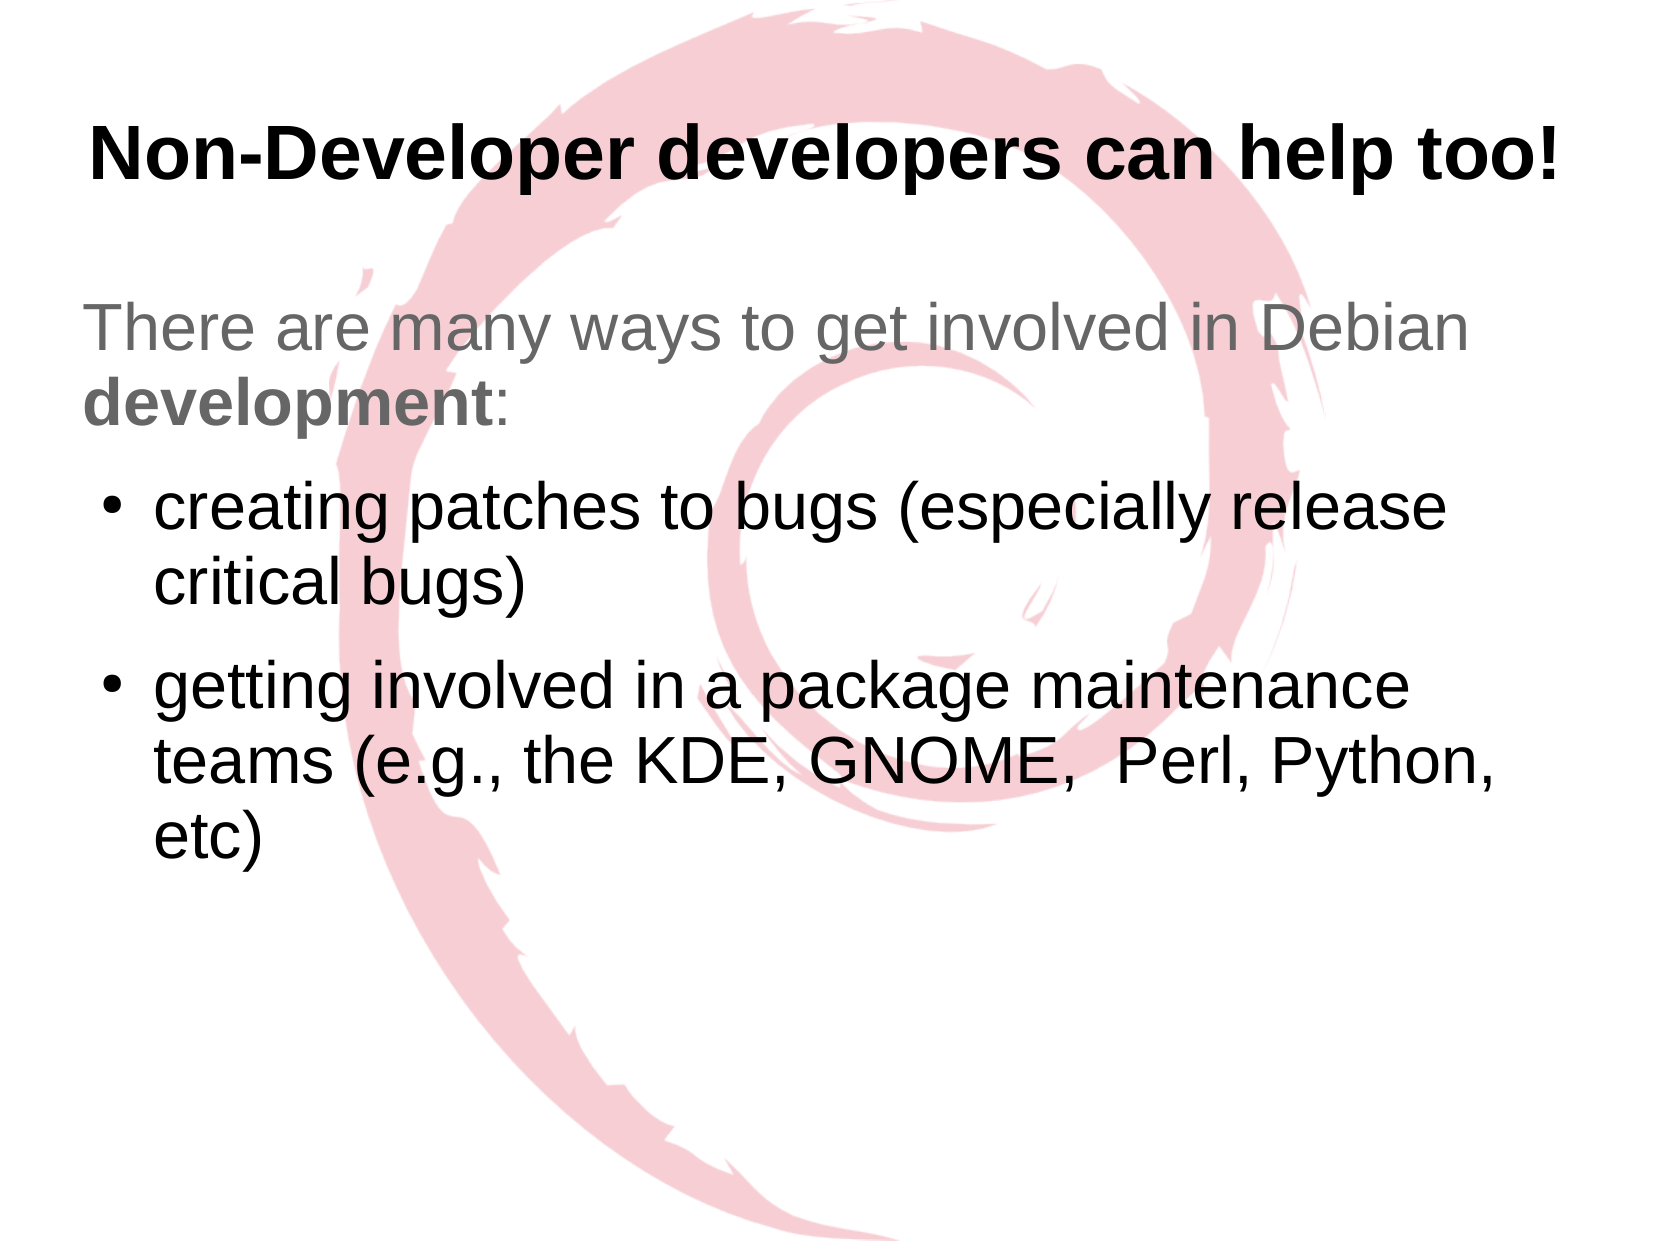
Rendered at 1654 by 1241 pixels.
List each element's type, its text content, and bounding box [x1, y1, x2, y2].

title Non-Developer developers can help too! [82, 49, 1571, 257]
list There are many ways to get involved in Debian development: creating patches to bugs (especially release critical bugs) getting involved in a package maintenance teams (e.g., the KDE, GNOME, Perl, Python, etc) [82, 290, 1571, 1109]
